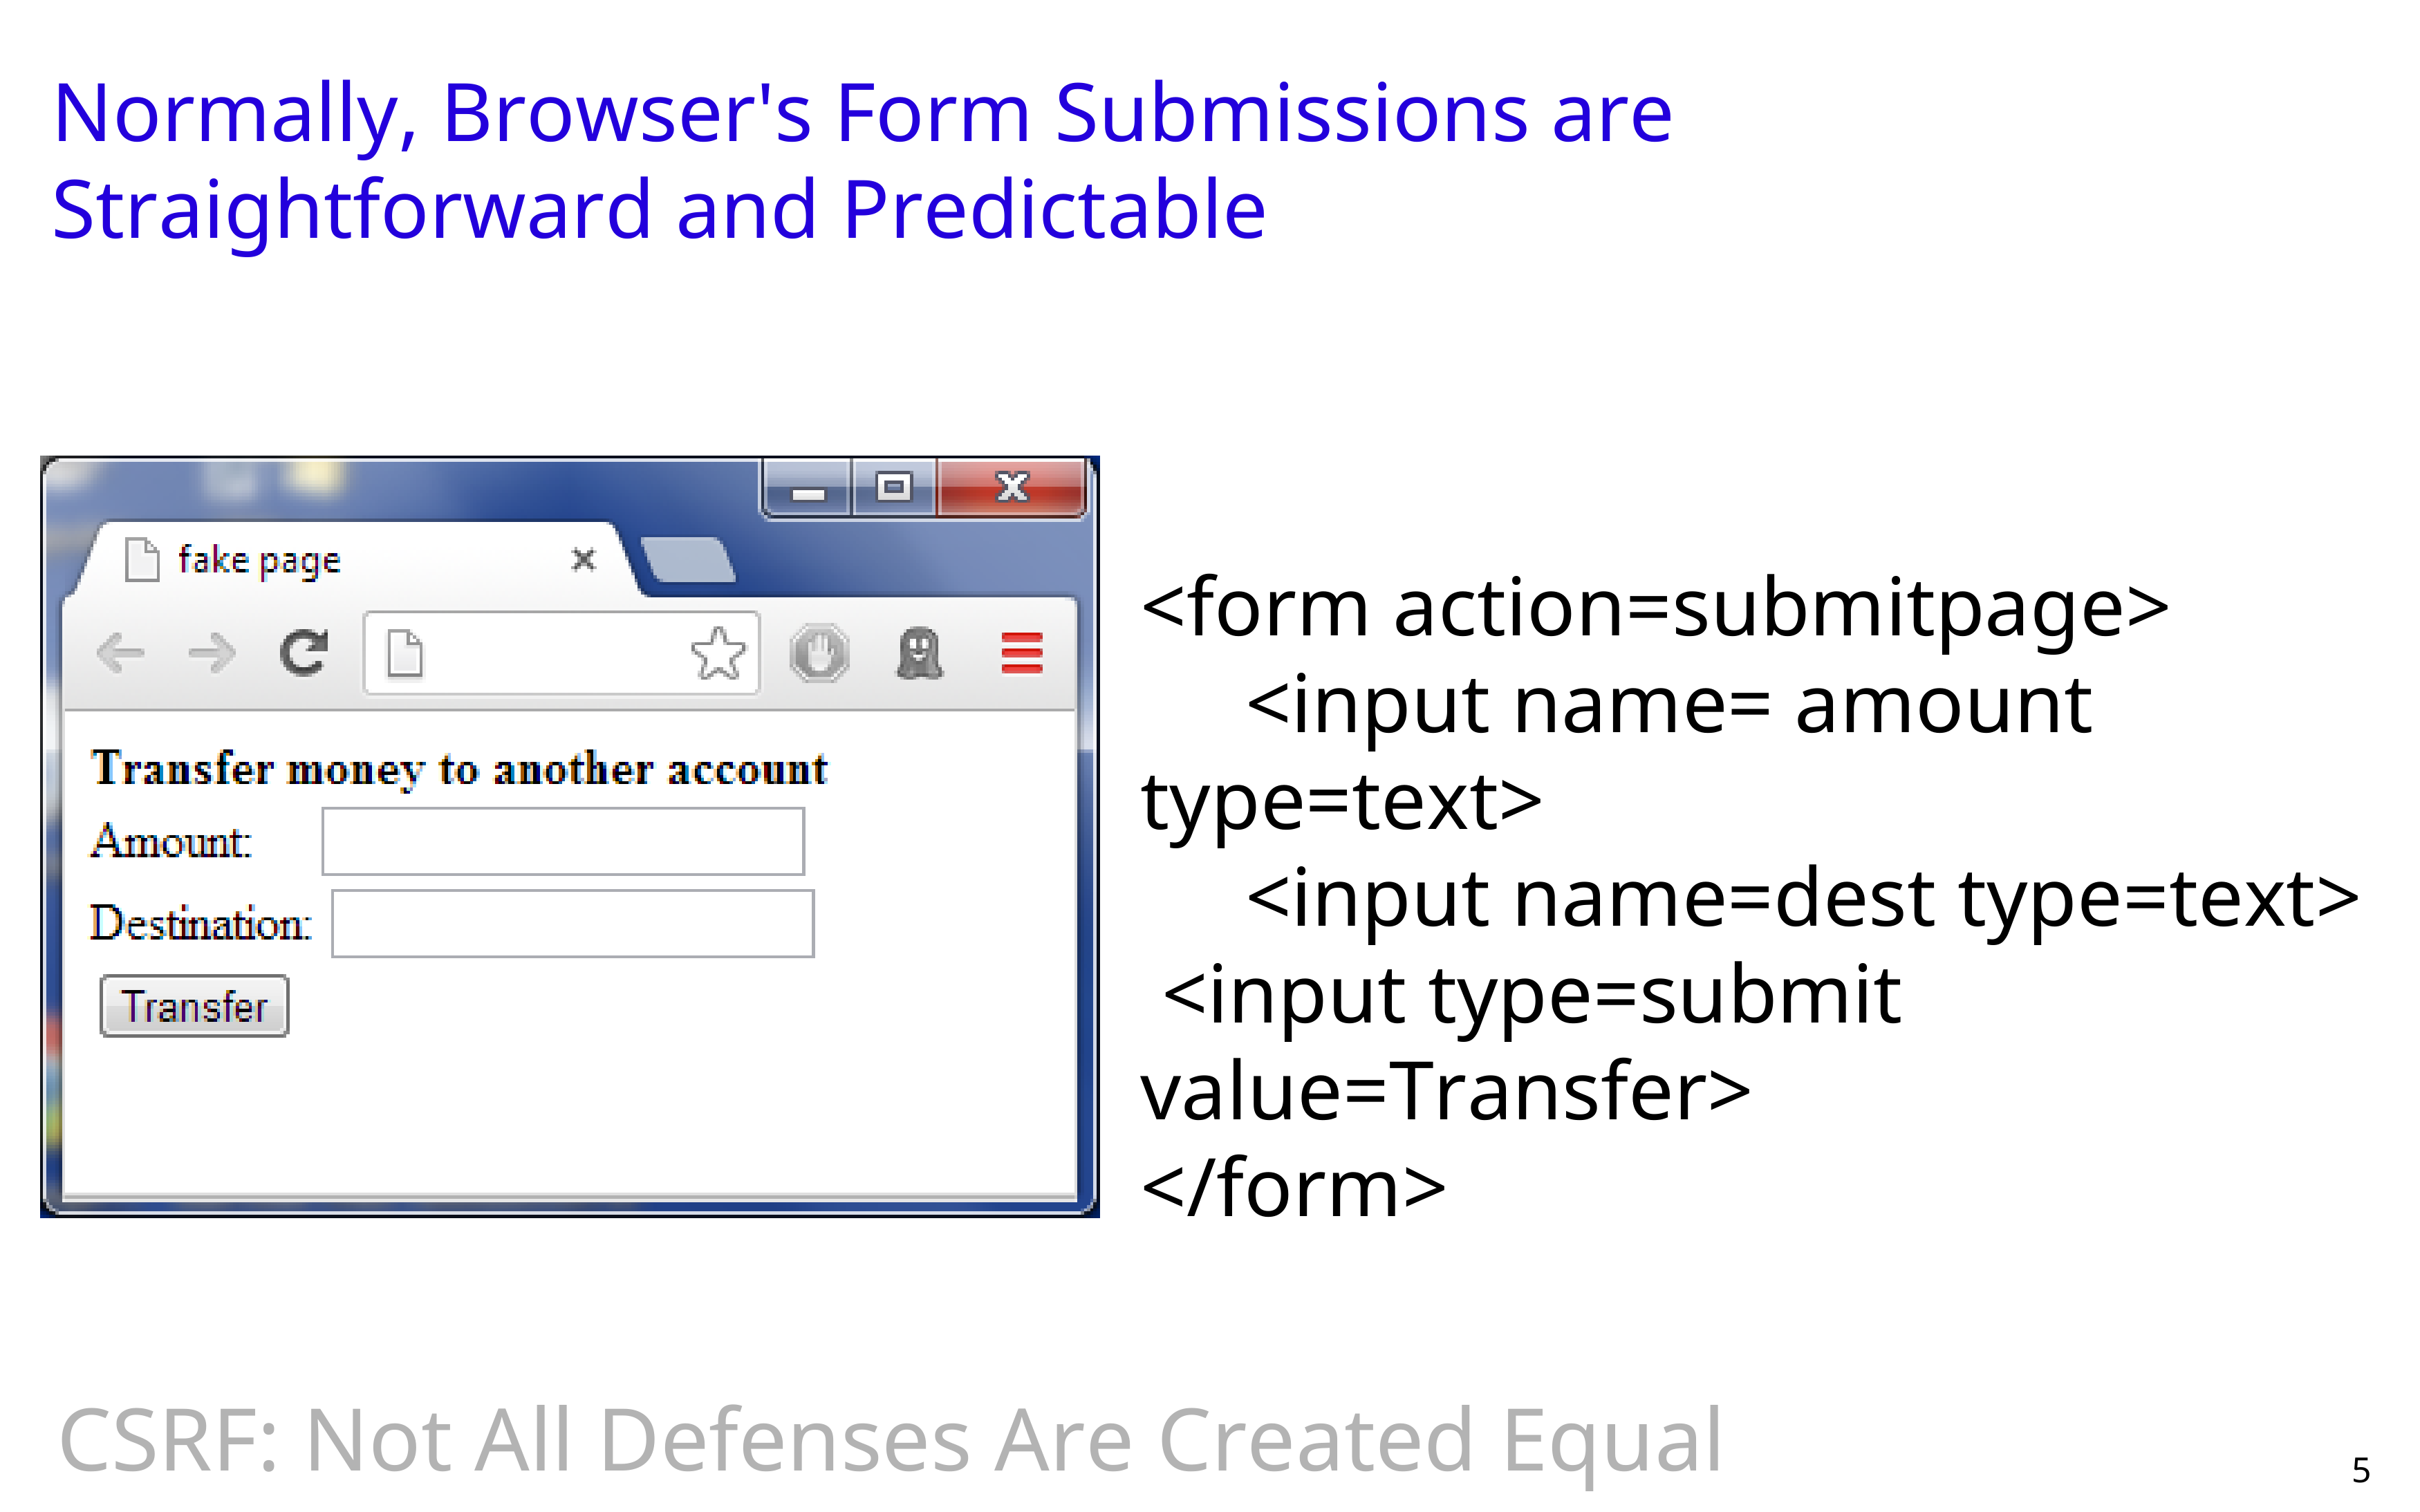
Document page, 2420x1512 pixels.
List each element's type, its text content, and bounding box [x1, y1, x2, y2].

picture [40, 456, 1100, 1218]
text_box Normally, Browser's Form Submissions are Straightforward and Predictable [41, 55, 2096, 260]
text_box <number> [2334, 1443, 2390, 1497]
text_box <form action=submitpage> <input name= amount type=text> <input name=dest type=text> <input type=submit value=Transfer> </form> [1130, 550, 2420, 1141]
